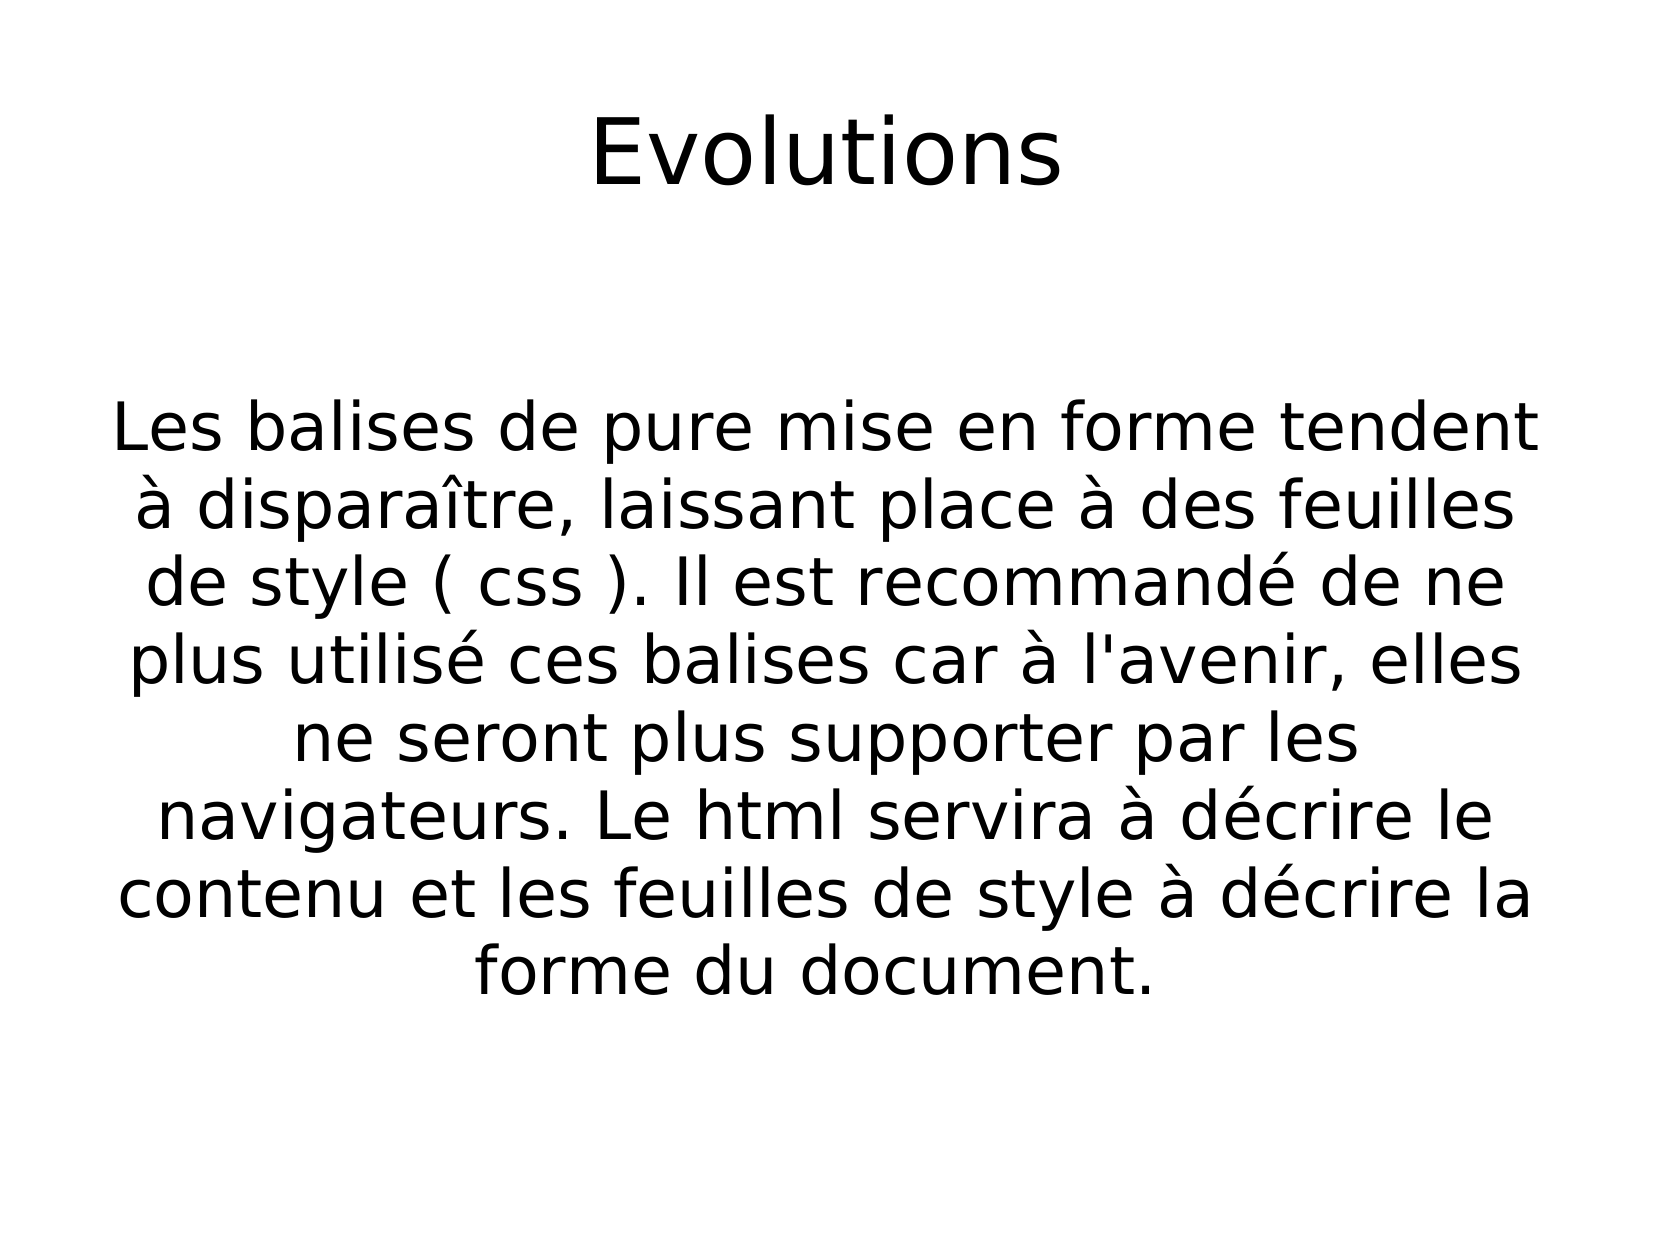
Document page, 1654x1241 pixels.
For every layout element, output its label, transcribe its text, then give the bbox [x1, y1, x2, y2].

title Evolutions [82, 49, 1571, 257]
subtitle Les balises de pure mise en forme tendent à disparaître, laissant place à des feuilles de style ( css ). Il est recommandé de ne plus utilisé ces balises car à l'avenir, elles ne seront plus supporter par les navigateurs. Le html servira à décrire le contenu et les feuilles de style à décrire la forme du document. [82, 290, 1571, 1109]
